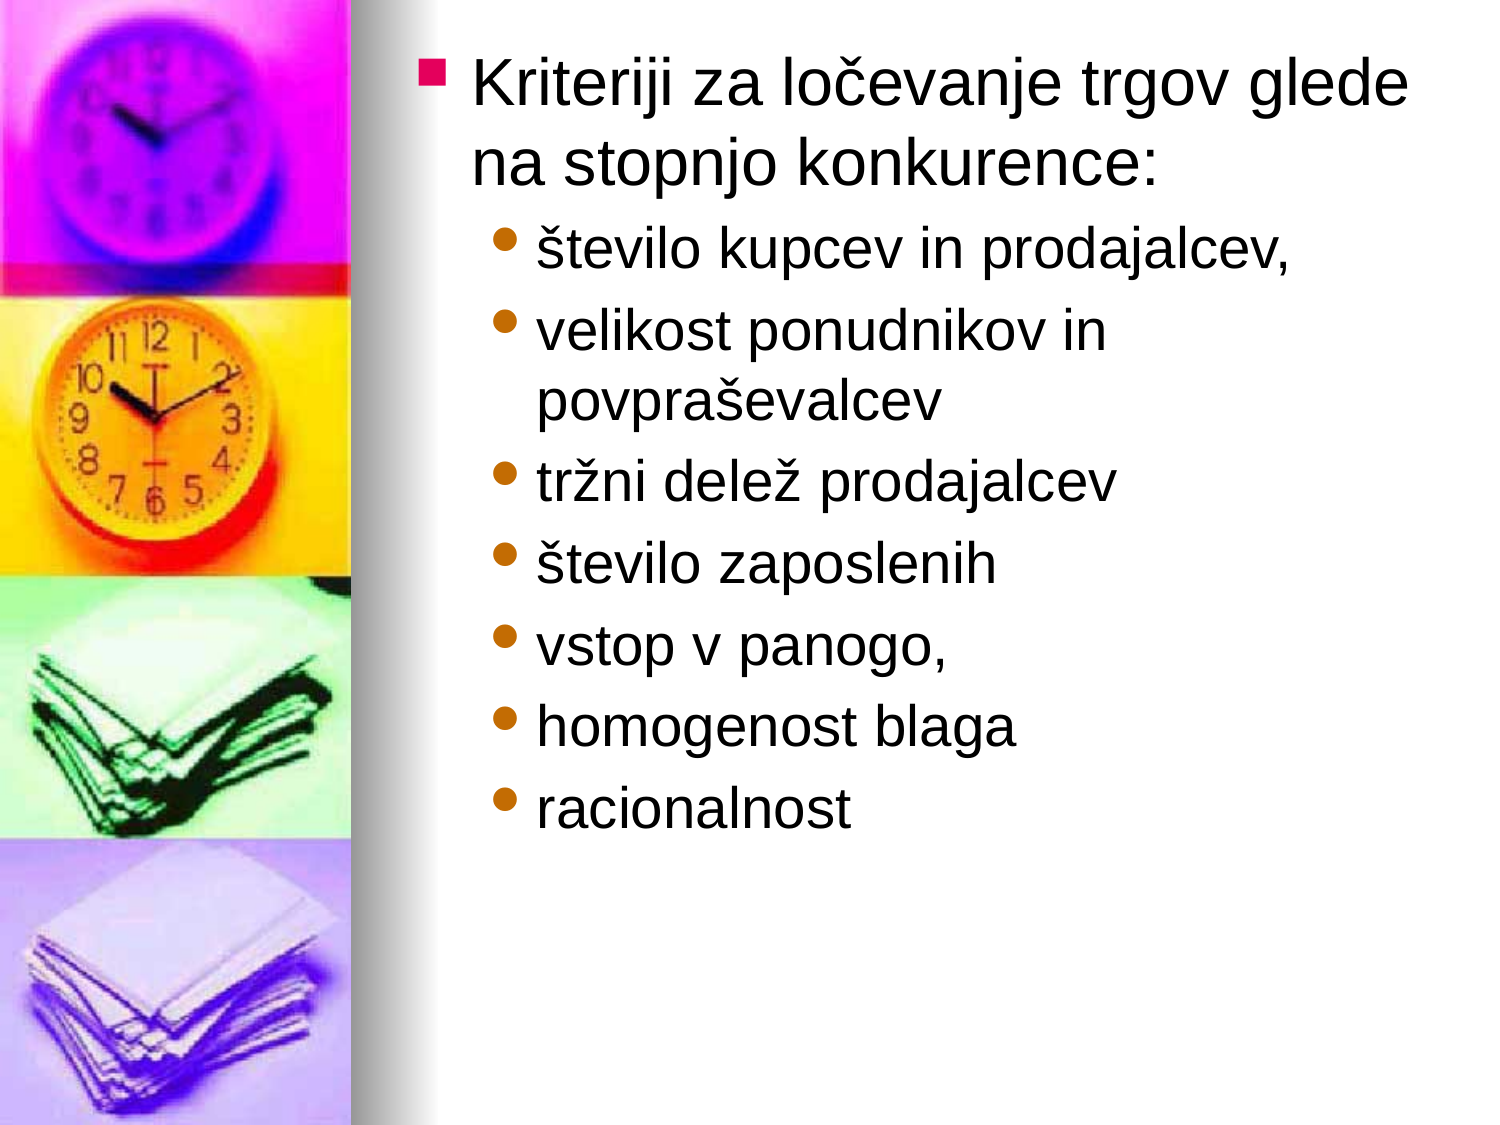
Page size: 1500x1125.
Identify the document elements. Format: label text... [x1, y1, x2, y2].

list Kriteriji za ločevanje trgov glede na stopnjo konkurence: število kupcev in prodajalcev, velikost ponudnikov in povpraševalcev tržni delež prodajalcev število zaposlenih vstop v panogo, homogenost blaga racionalnost [399, 31, 1450, 1000]
picture [0, 0, 351, 1125]
